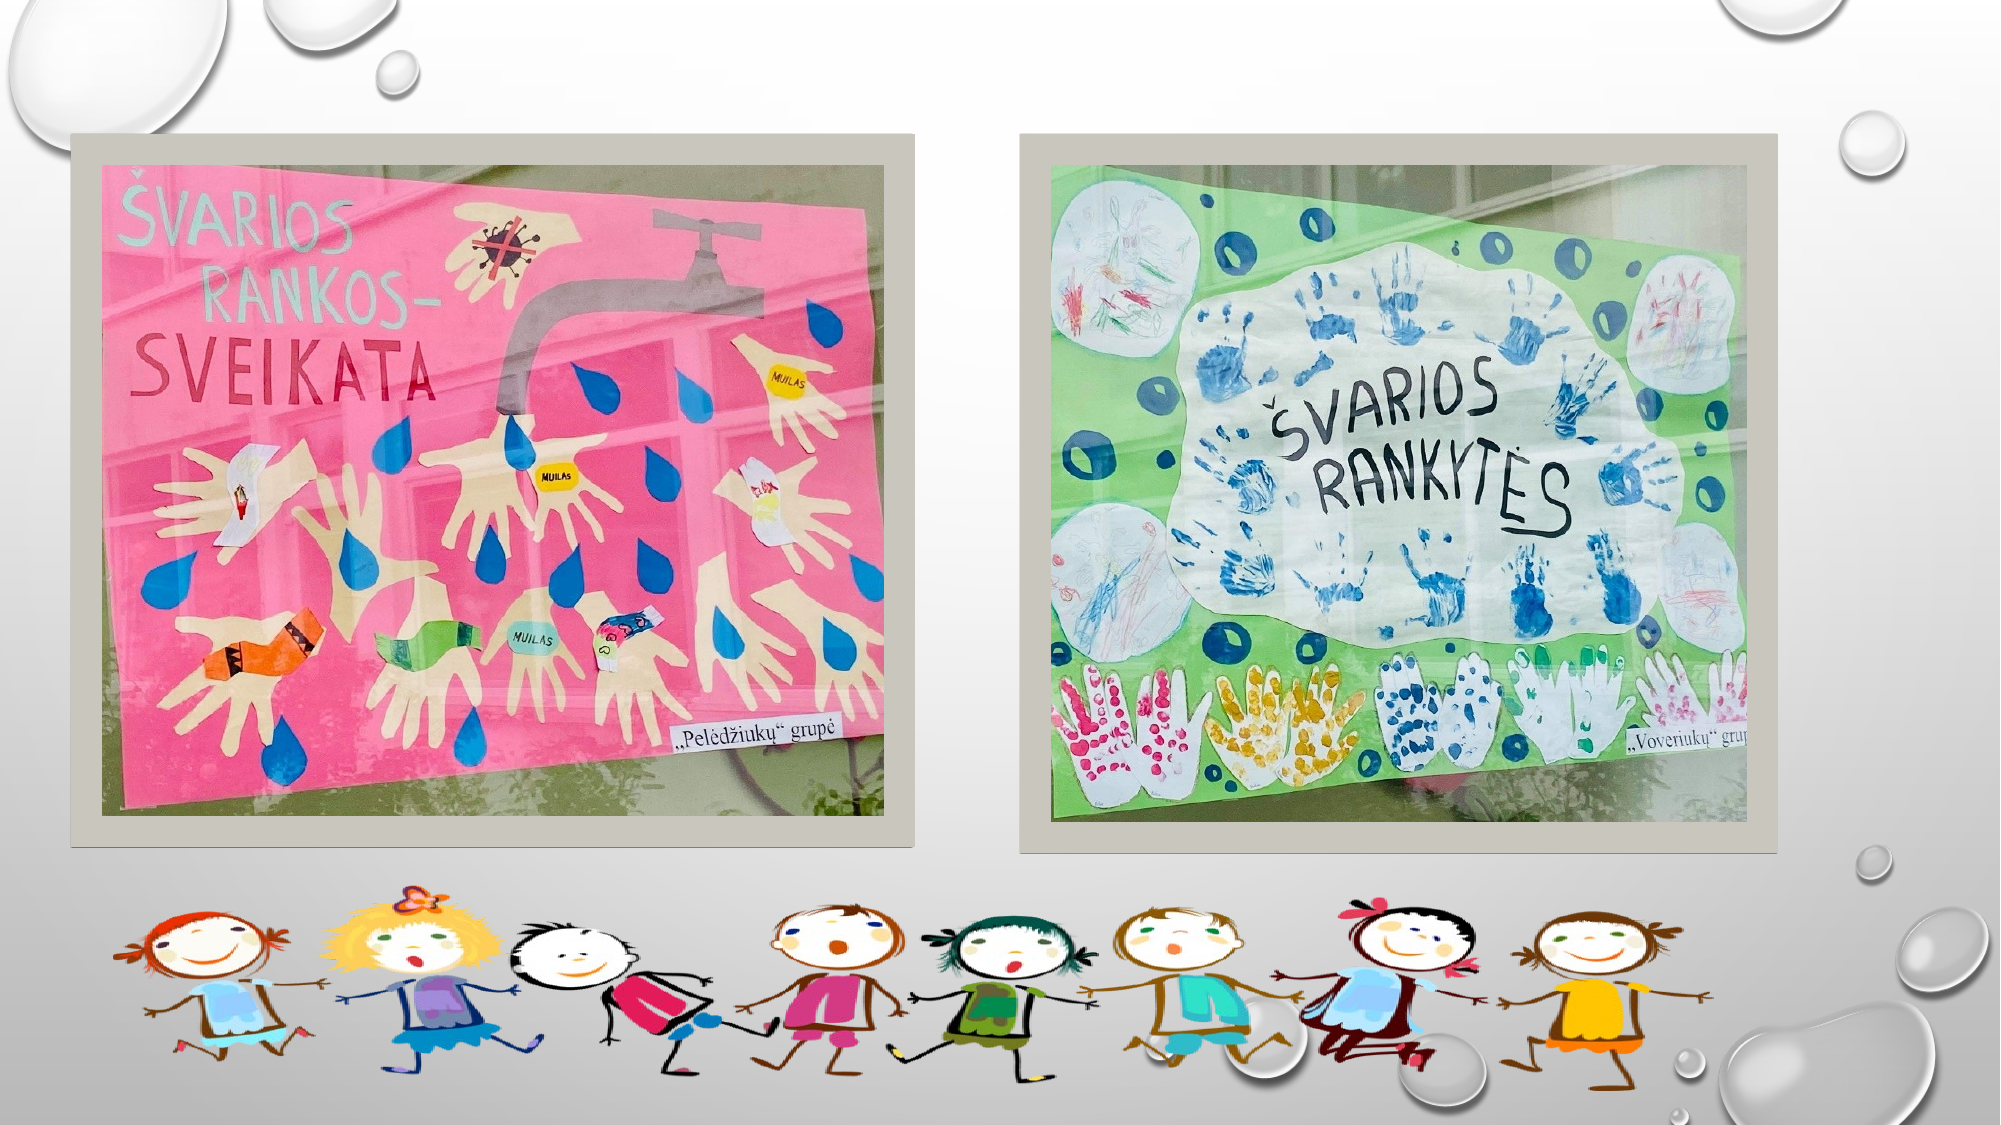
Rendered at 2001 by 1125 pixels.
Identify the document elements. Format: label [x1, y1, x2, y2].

title [149, 101, 1851, 364]
picture [1053, 648, 1063, 653]
picture [1050, 655, 1067, 663]
picture [1050, 165, 1747, 823]
picture [102, 165, 884, 816]
picture [113, 885, 1714, 1092]
